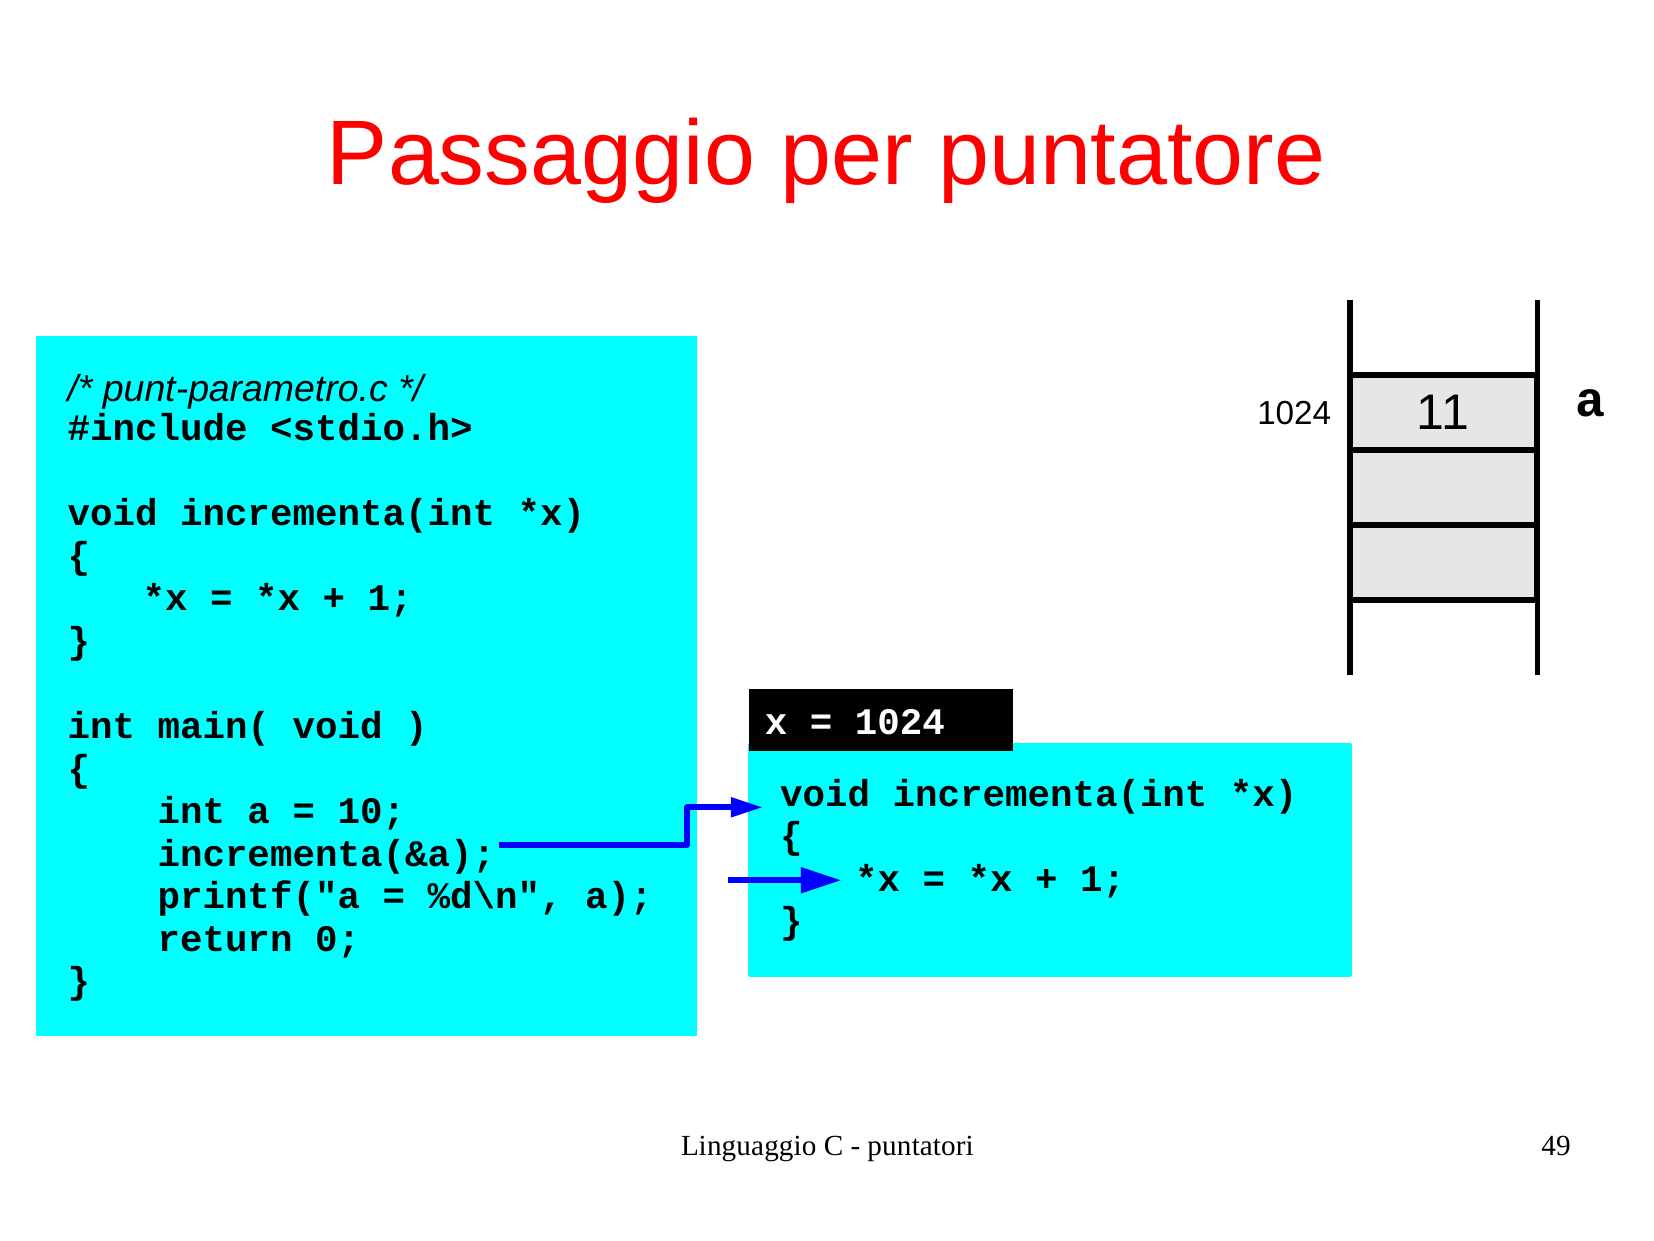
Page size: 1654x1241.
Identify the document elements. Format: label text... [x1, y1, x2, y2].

text_box 1024 [1257, 375, 1370, 451]
title Passaggio per puntatore [82, 49, 1571, 257]
text_box 11 [1370, 375, 1535, 450]
text_box void incrementa(int *x) { *x = *x + 1; } [750, 744, 1351, 976]
text_box [1353, 450, 1535, 601]
text_box x = 1024 [750, 689, 1013, 751]
text_box /* punt-parametro.c */ #include <stdio.h> void incrementa(int *x) { *x = *x + 1; } int main( void ) { int a = 10; incrementa(&a); printf("a = %d\n", a); return 0; } [37, 337, 696, 1035]
text_box a [1575, 375, 1606, 432]
